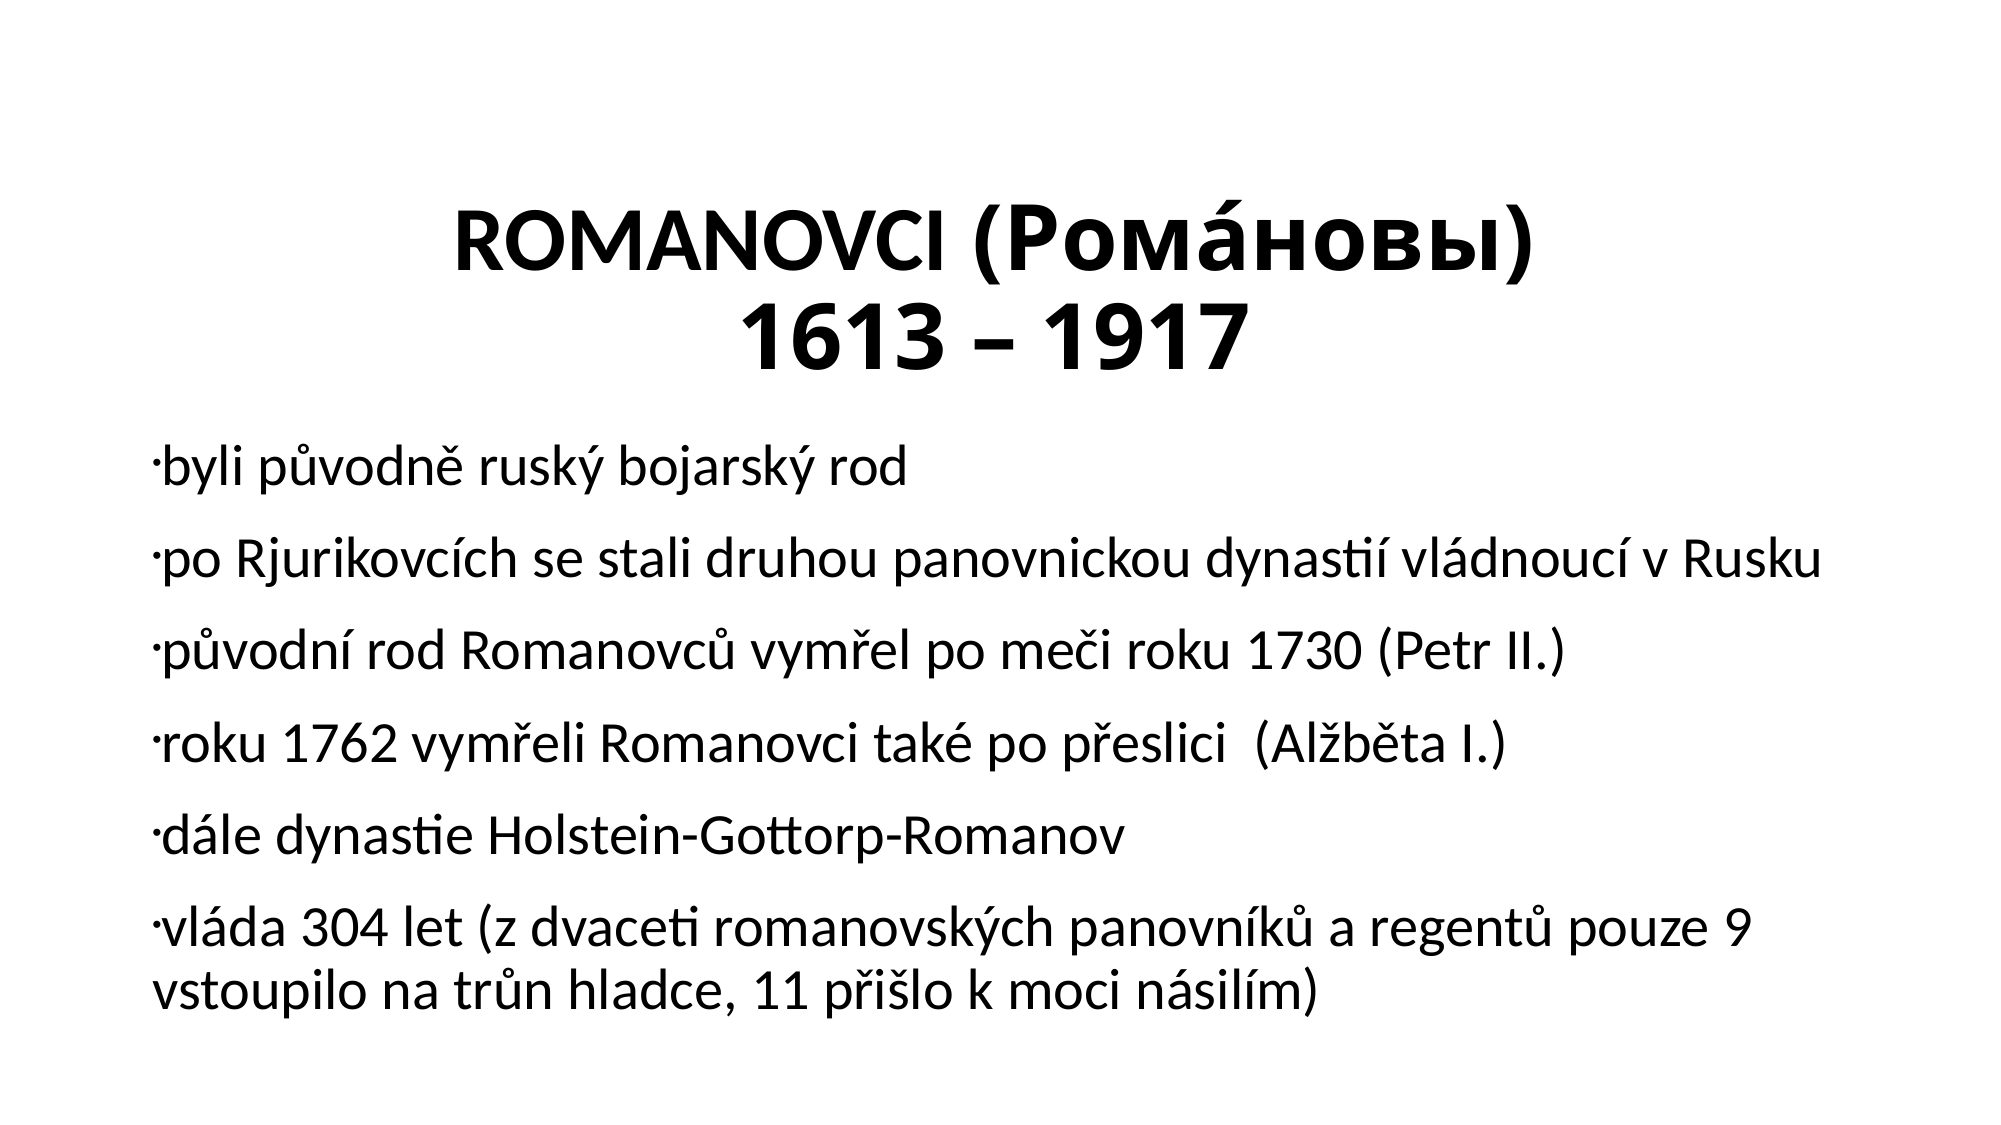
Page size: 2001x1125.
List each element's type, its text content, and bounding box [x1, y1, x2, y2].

list byli původně ruský bojarský rod po Rjurikovcích se stali druhou panovnickou dynastií vládnoucí v Rusku původní rod Romanovců vymřel po meči roku 1730 (Petr II.) roku 1762 vymřeli Romanovci také po přeslici (Alžběta I.) dále dynastie Holstein-Gottorp-Romanov vláda 304 let (z dvaceti romanovských panovníků a regentů pouze 9 vstoupilo na trůn hladce, 11 přišlo k moci násilím) [137, 427, 1863, 1125]
title ROMANOVCI (Рома́новы) 1613 – 1917 [143, 0, 1846, 391]
